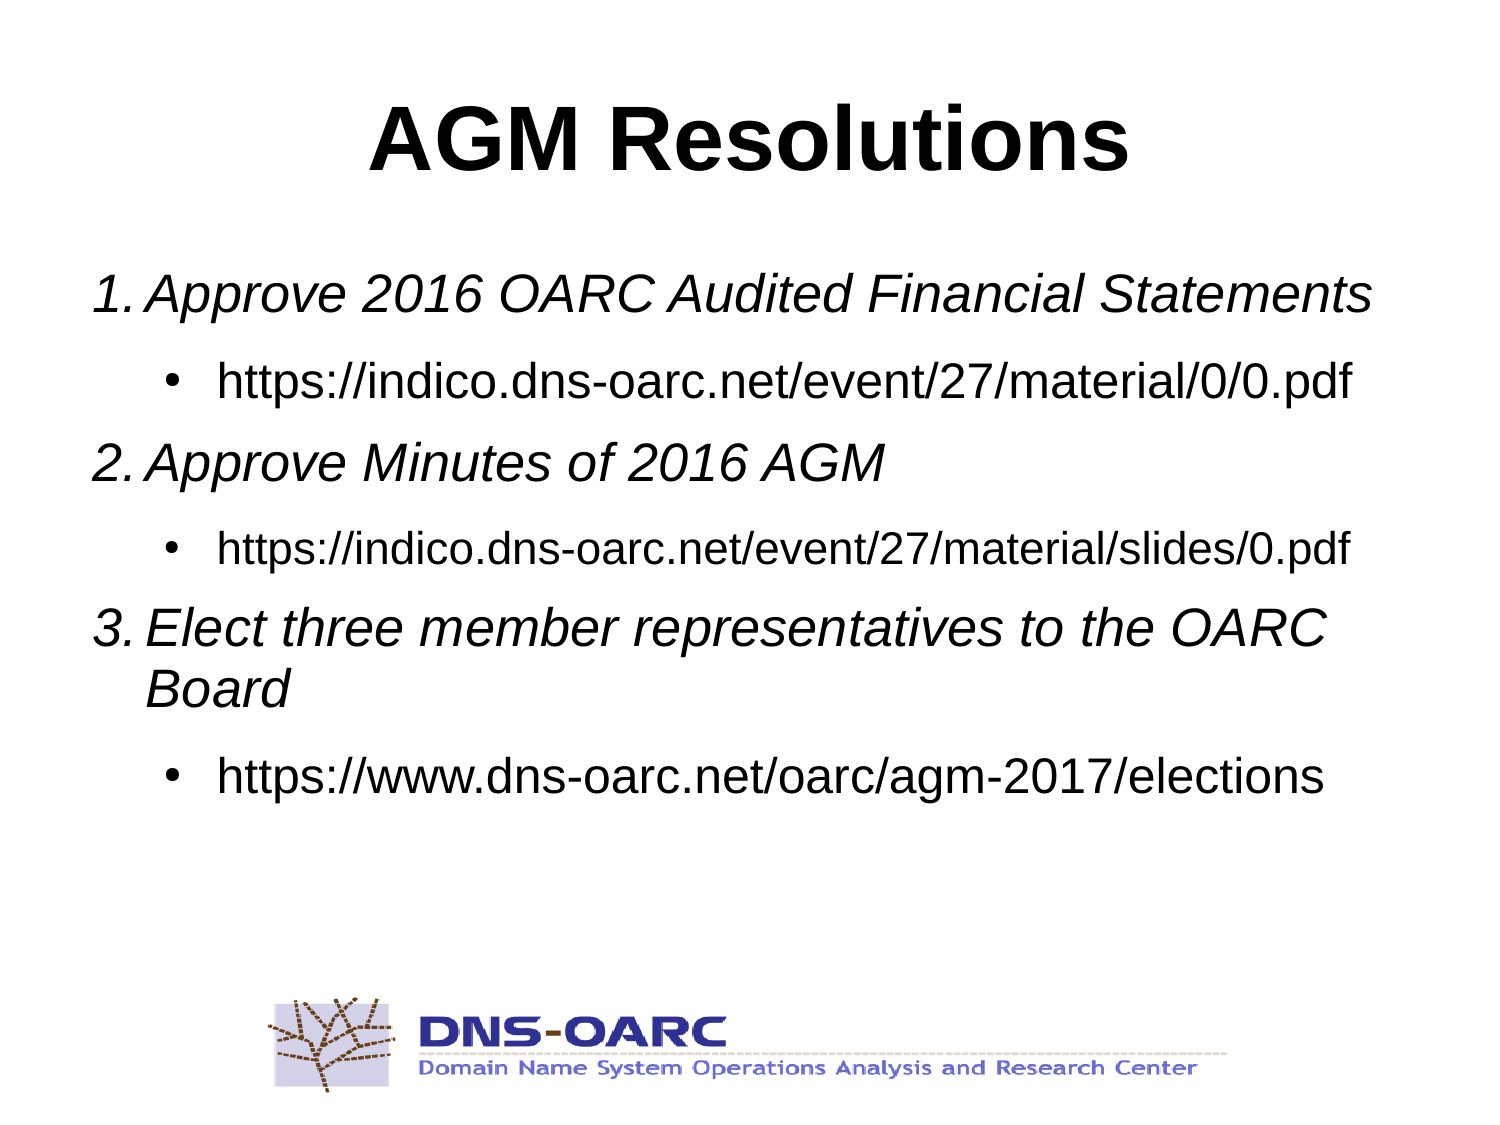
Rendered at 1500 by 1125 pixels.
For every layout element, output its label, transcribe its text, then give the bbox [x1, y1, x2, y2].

list Approve 2016 OARC Audited Financial Statements https://indico.dns-oarc.net/event/27/material/0/0.pdf Approve Minutes of 2016 AGM https://indico.dns-oarc.net/event/27/material/slides/0.pdf Elect three member representatives to the OARC Board https://www.dns-oarc.net/oarc/agm-2017/elections [75, 263, 1425, 991]
picture [214, 991, 1259, 1099]
title AGM Resolutions [75, 44, 1425, 233]
